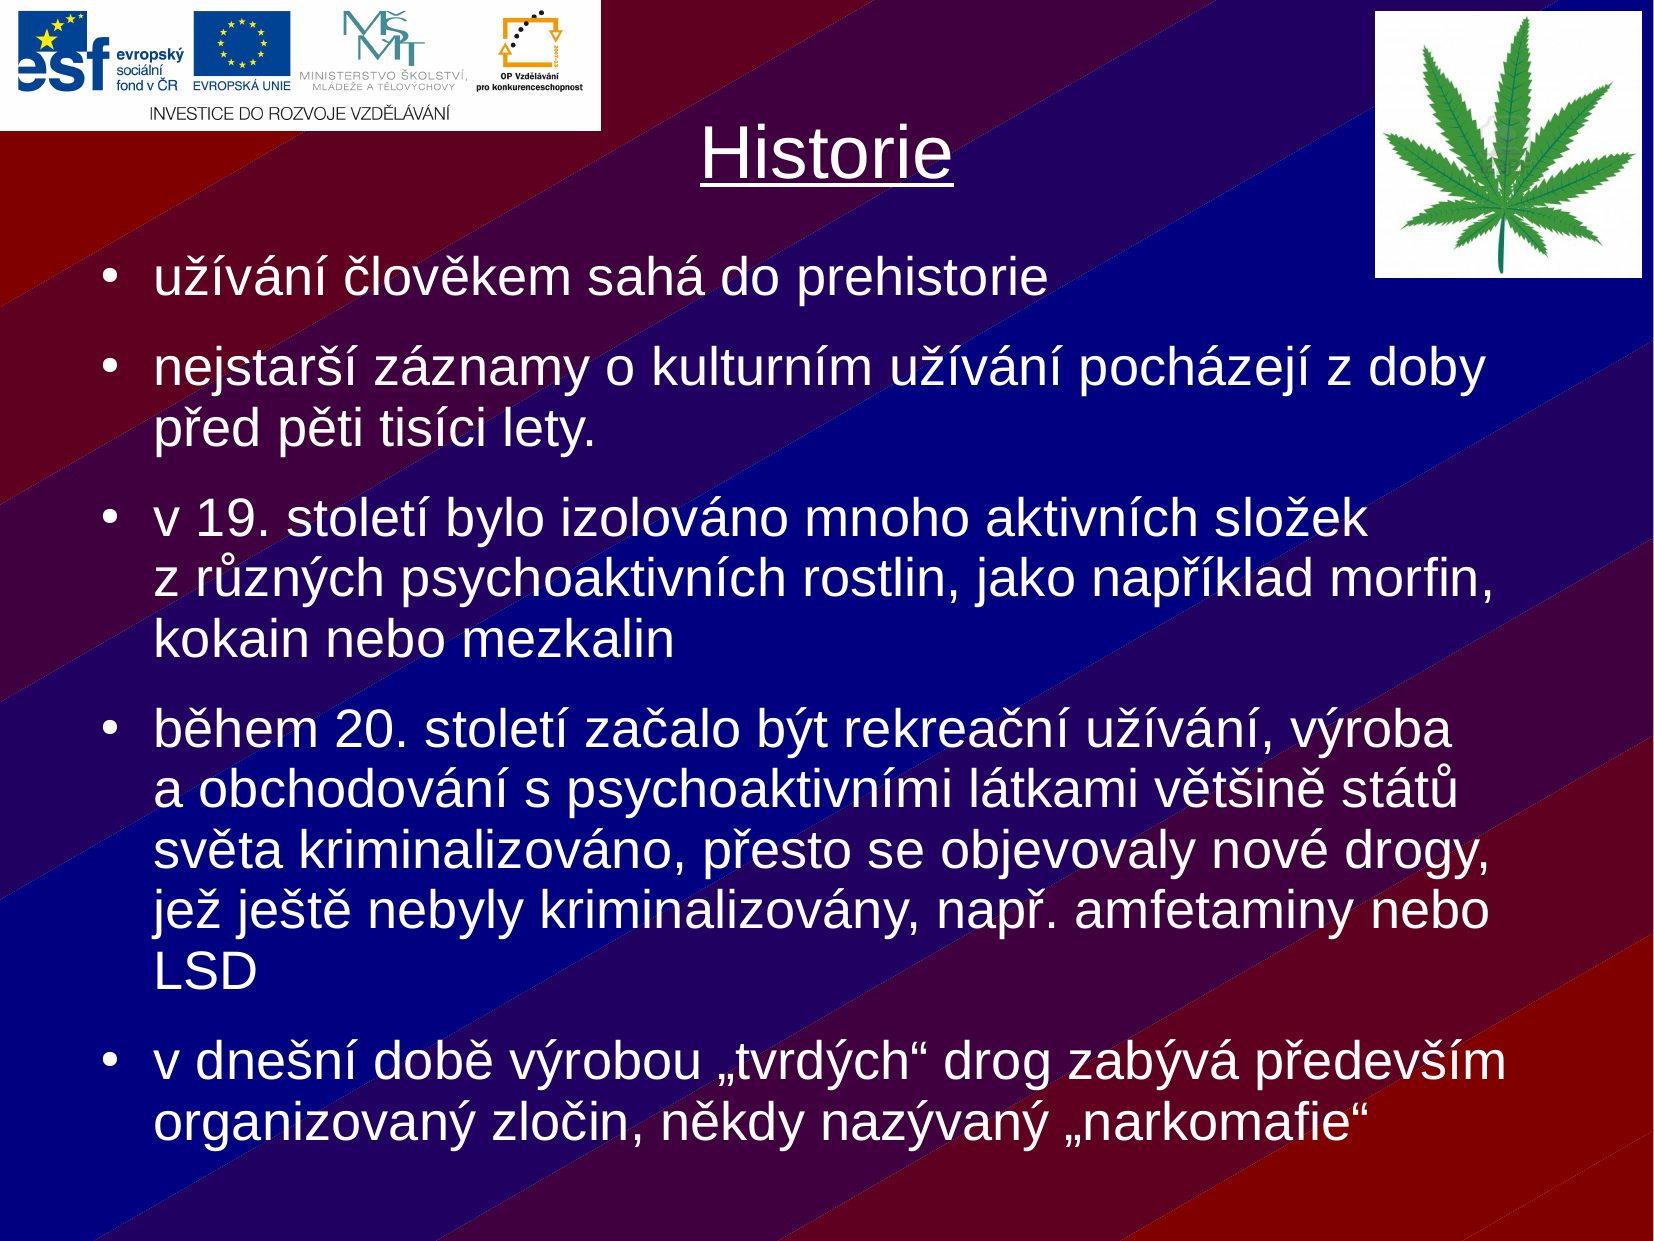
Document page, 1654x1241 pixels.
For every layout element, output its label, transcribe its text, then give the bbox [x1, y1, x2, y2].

picture [0, 0, 601, 131]
list užívání člověkem sahá do prehistorie nejstarší záznamy o kulturním užívání pocházejí z doby před pěti tisíci lety. v 19. století bylo izolováno mnoho aktivních složek z různých psychoaktivních rostlin, jako například morfin, kokain nebo mezkalin během 20. století začalo být rekreační užívání, výroba a obchodování s psychoaktivními látkami většině států světa kriminalizováno, přesto se objevovaly nové drogy, jež ještě nebyly kriminalizovány, např. amfetaminy nebo LSD v dnešní době výrobou „tvrdých“ drog zabývá především organizovaný zločin, někdy nazývaný „narkomafie“ [82, 246, 1571, 1152]
title Historie [82, 49, 1375, 246]
picture [1375, 11, 1642, 278]
